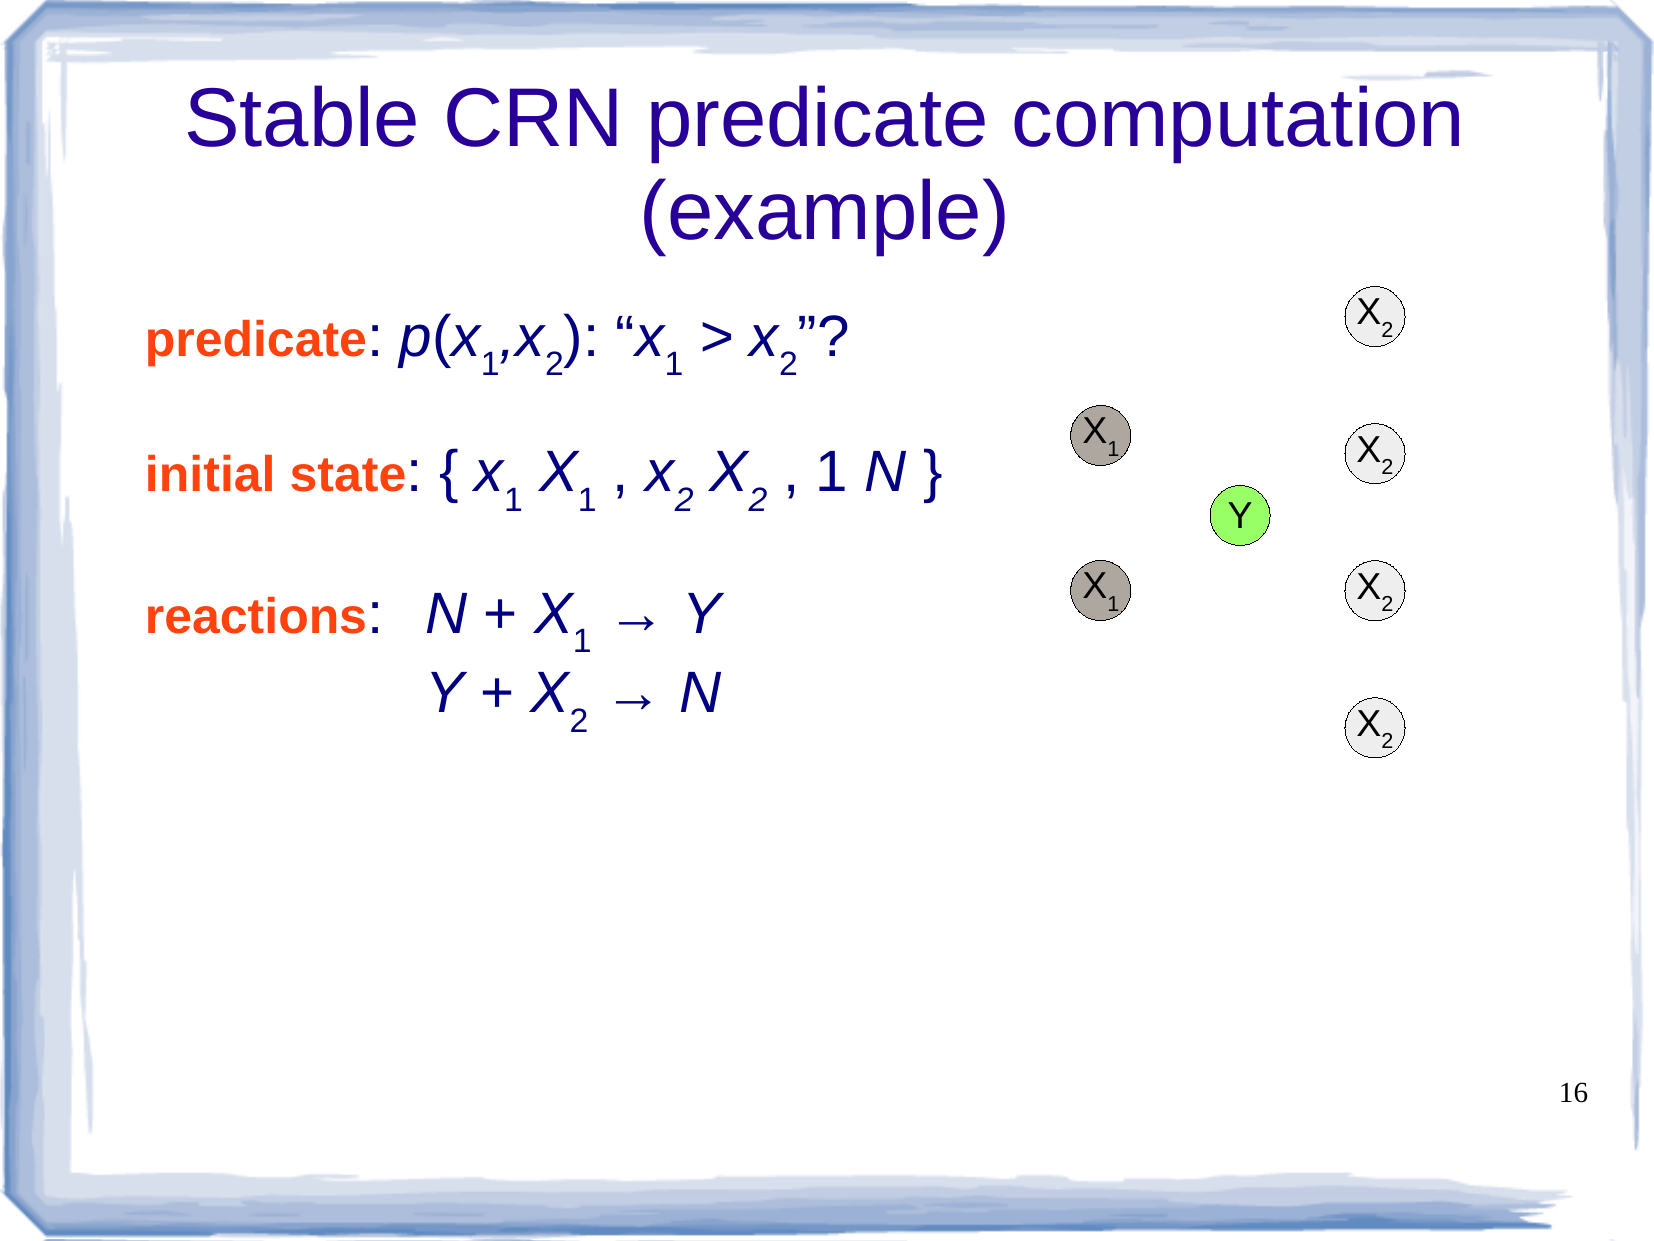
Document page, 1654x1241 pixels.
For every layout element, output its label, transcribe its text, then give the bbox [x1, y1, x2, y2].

text_box X2 [1344, 697, 1406, 758]
text_box initial state: { x1 X1 , x2 X2 , 1 N } [130, 431, 998, 528]
text_box X2 [1344, 560, 1406, 621]
text_box X1 [1070, 560, 1131, 621]
title Stable CRN predicate computation (example) [75, 71, 1576, 258]
text_box Y [1210, 485, 1271, 546]
picture [0, 0, 1654, 1241]
text_box X2 [1344, 286, 1406, 347]
text_box reactions: [130, 573, 410, 669]
text_box N + X1 → Y Y + X2 → N [410, 573, 750, 747]
text_box X2 [1344, 423, 1406, 484]
text_box X1 [1070, 405, 1131, 466]
text_box predicate: p(x1,x2): “x1 > x2”? [130, 295, 975, 392]
